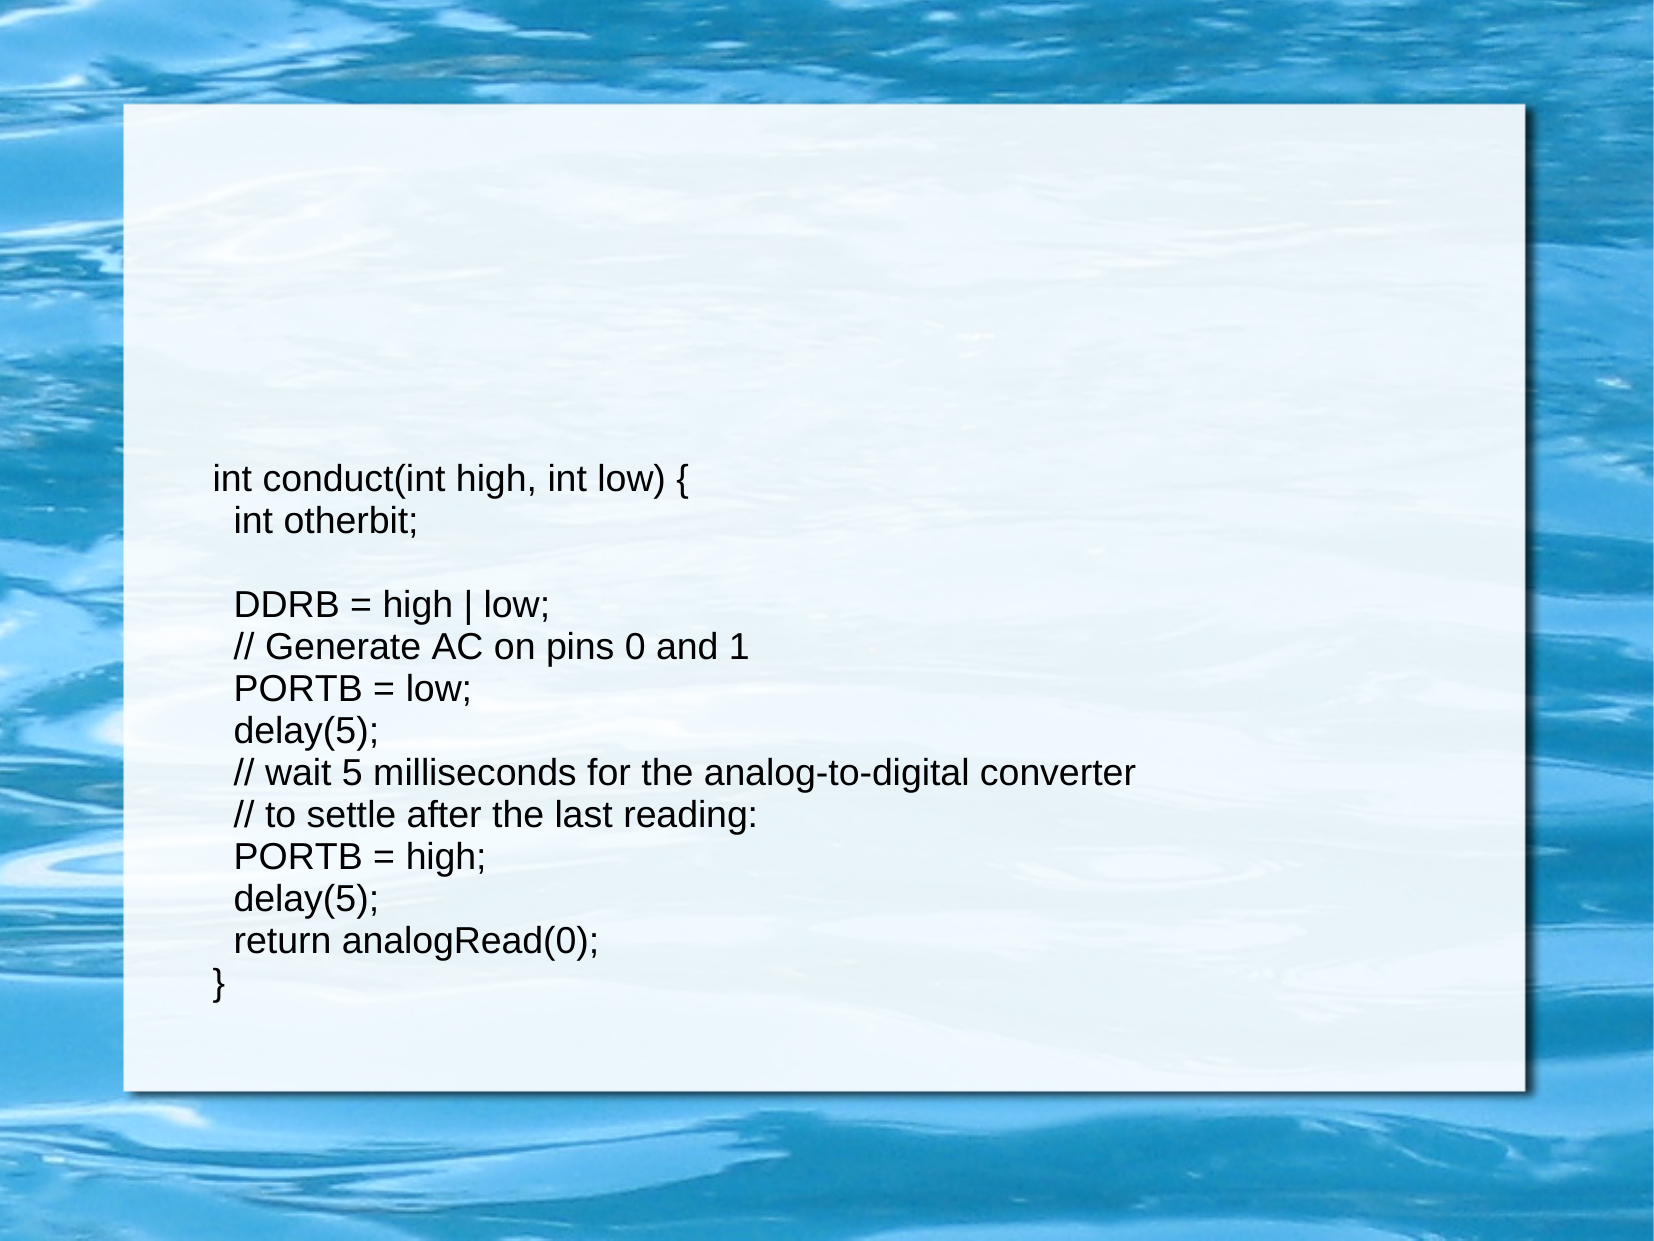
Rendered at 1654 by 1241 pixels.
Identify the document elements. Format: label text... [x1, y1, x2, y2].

picture [0, 0, 1654, 1241]
text_box int conduct(int high, int low) { int otherbit; DDRB = high | low; // Generate AC on pins 0 and 1 PORTB = low; delay(5); // wait 5 milliseconds for the analog-to-digital converter // to settle after the last reading: PORTB = high; delay(5); return analogRead(0); } [187, 450, 1152, 1011]
